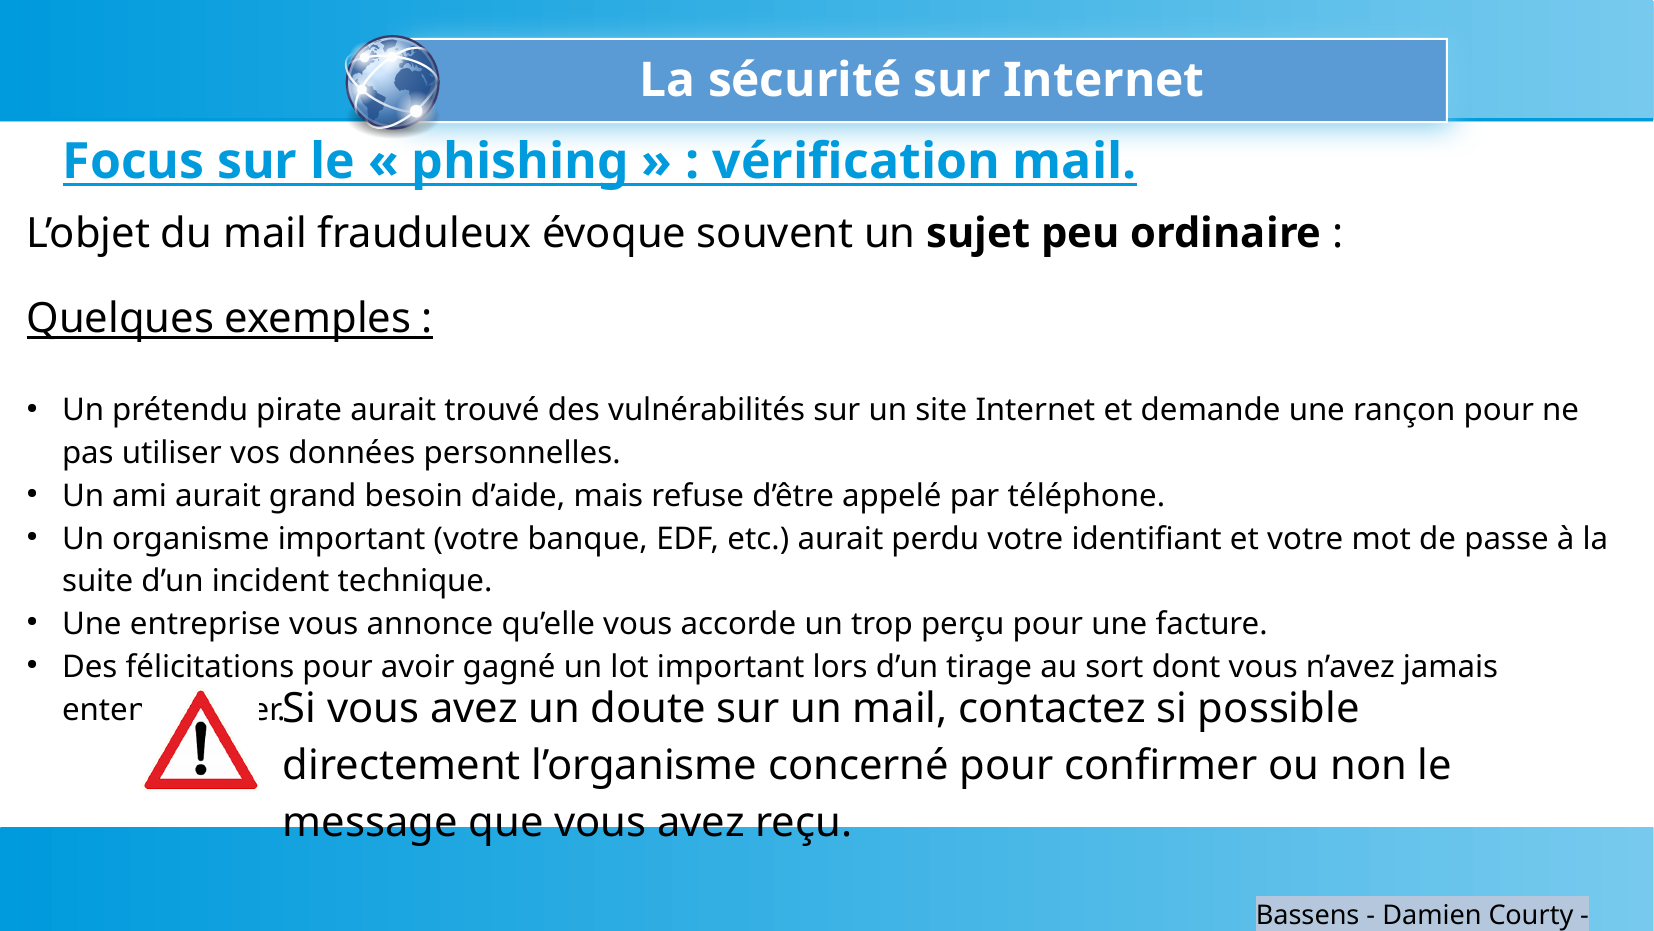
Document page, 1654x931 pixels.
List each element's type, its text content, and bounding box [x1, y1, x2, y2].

picture [142, 681, 259, 798]
text_box Focus sur le « phishing » : vérification mail. [47, 118, 1577, 194]
text_box Bassens - Damien Courty - 2024 [1241, 888, 1654, 931]
text_box La sécurité sur Internet [443, 38, 1447, 118]
text_box L’objet du mail frauduleux évoque souvent un sujet peu ordinaire : Quelques exemples : Un prétendu pirate aurait trouvé des vulnérabilités sur un site Internet et demande une rançon pour ne pas utiliser vos données personnelles. Un ami aurait grand besoin d’aide, mais refuse d’être appelé par téléphone. Un organisme important (votre banque, EDF, etc.) aurait perdu votre identifiant et votre mot de passe à la suite d’un incident technique. Une entreprise vous annonce qu’elle vous accorde un trop perçu pour une facture. Des félicitations pour avoir gagné un lot important lors d’un tirage au sort dont vous n’avez jamais entendu parler. [11, 194, 1637, 664]
text_box Si vous avez un doute sur un mail, contactez si possible directement l’organisme concerné pour confirmer ou non le message que vous avez reçu. [267, 670, 1505, 784]
picture [341, 35, 443, 118]
